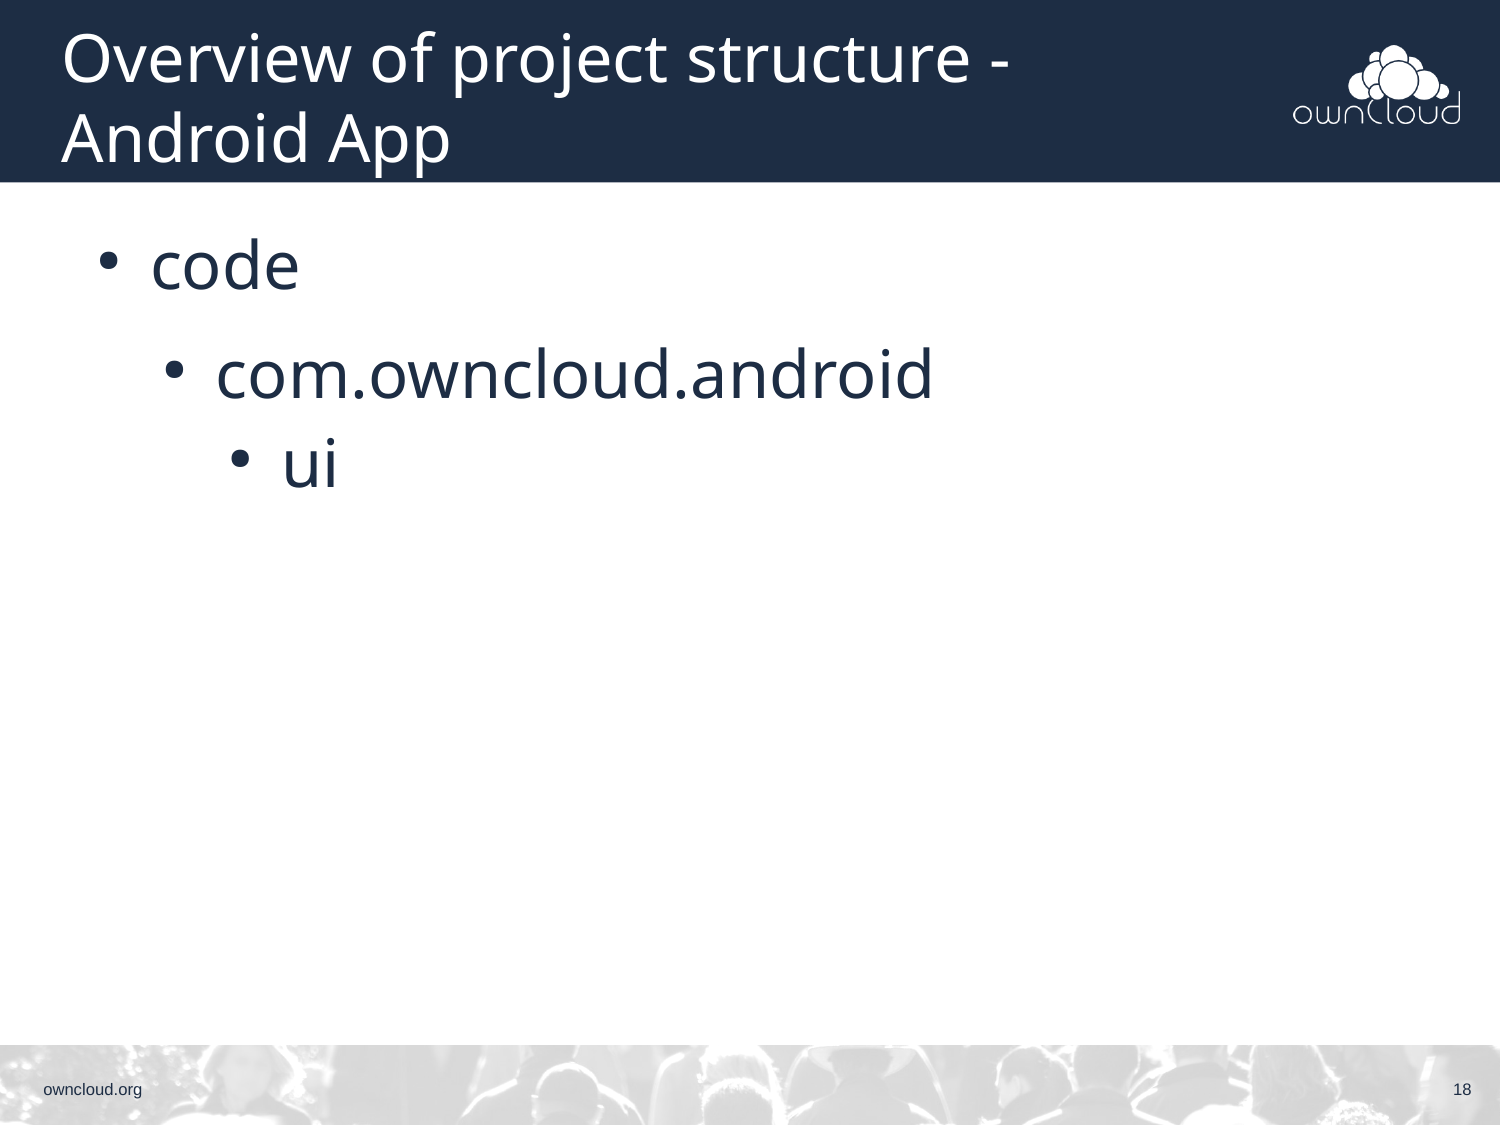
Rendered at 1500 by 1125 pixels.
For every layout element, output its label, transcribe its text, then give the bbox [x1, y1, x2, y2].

picture [0, 1045, 1500, 1125]
list code com.owncloud.android ui [46, 214, 1406, 1004]
title Overview of project structure - Android App [46, 5, 1258, 187]
picture [1293, 45, 1460, 124]
